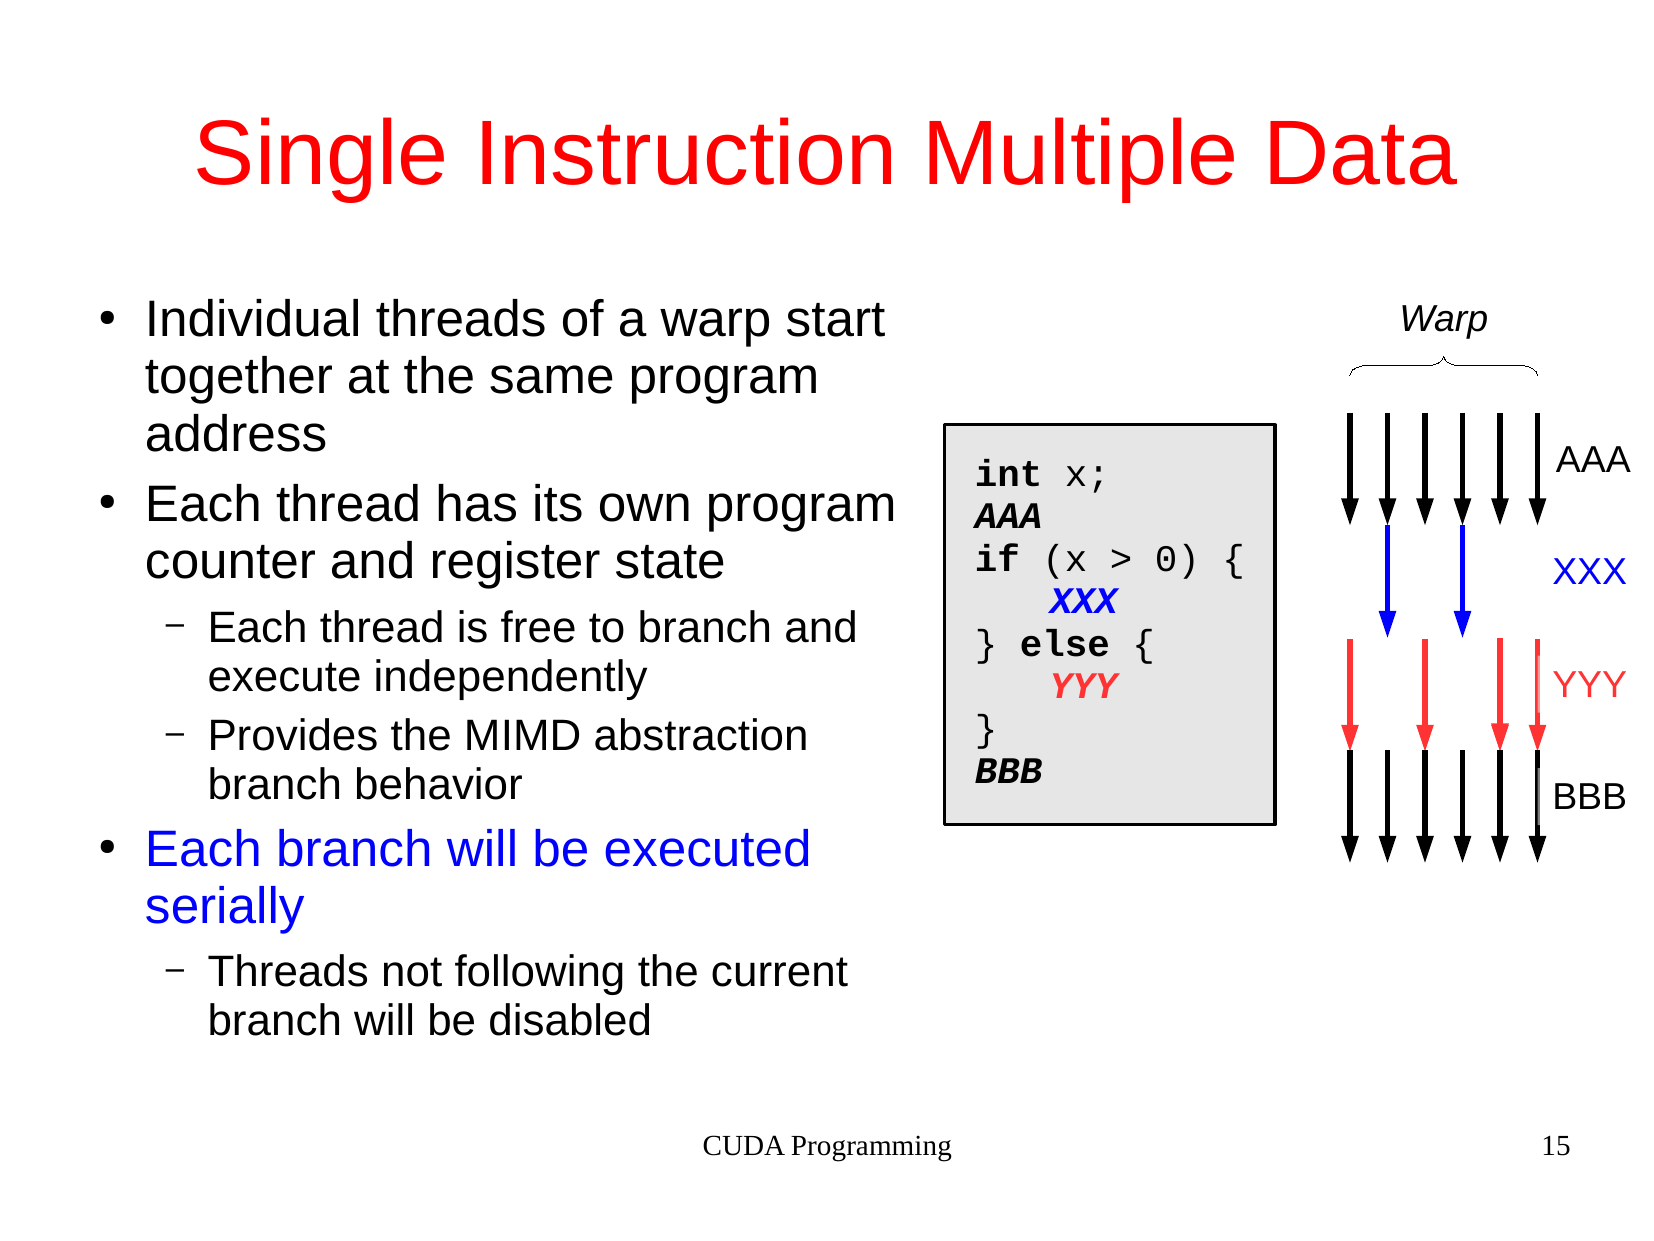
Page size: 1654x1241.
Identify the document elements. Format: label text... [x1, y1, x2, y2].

title Single Instruction Multiple Data [82, 49, 1571, 257]
text_box XXX [1537, 543, 1651, 601]
text_box YYY [1537, 655, 1651, 713]
text_box int x; AAA if (x > 0) { XXX } else { YYY } BBB [944, 424, 1276, 825]
list Individual threads of a warp start together at the same program address Each thread has its own program counter and register state Each thread is free to branch and execute independently Provides the MIMD abstraction branch behavior Each branch will be executed serially Threads not following the current branch will be disabled [82, 290, 901, 1109]
text_box AAA [1541, 430, 1654, 488]
text_box Warp [1381, 286, 1506, 350]
text_box BBB [1537, 768, 1651, 826]
